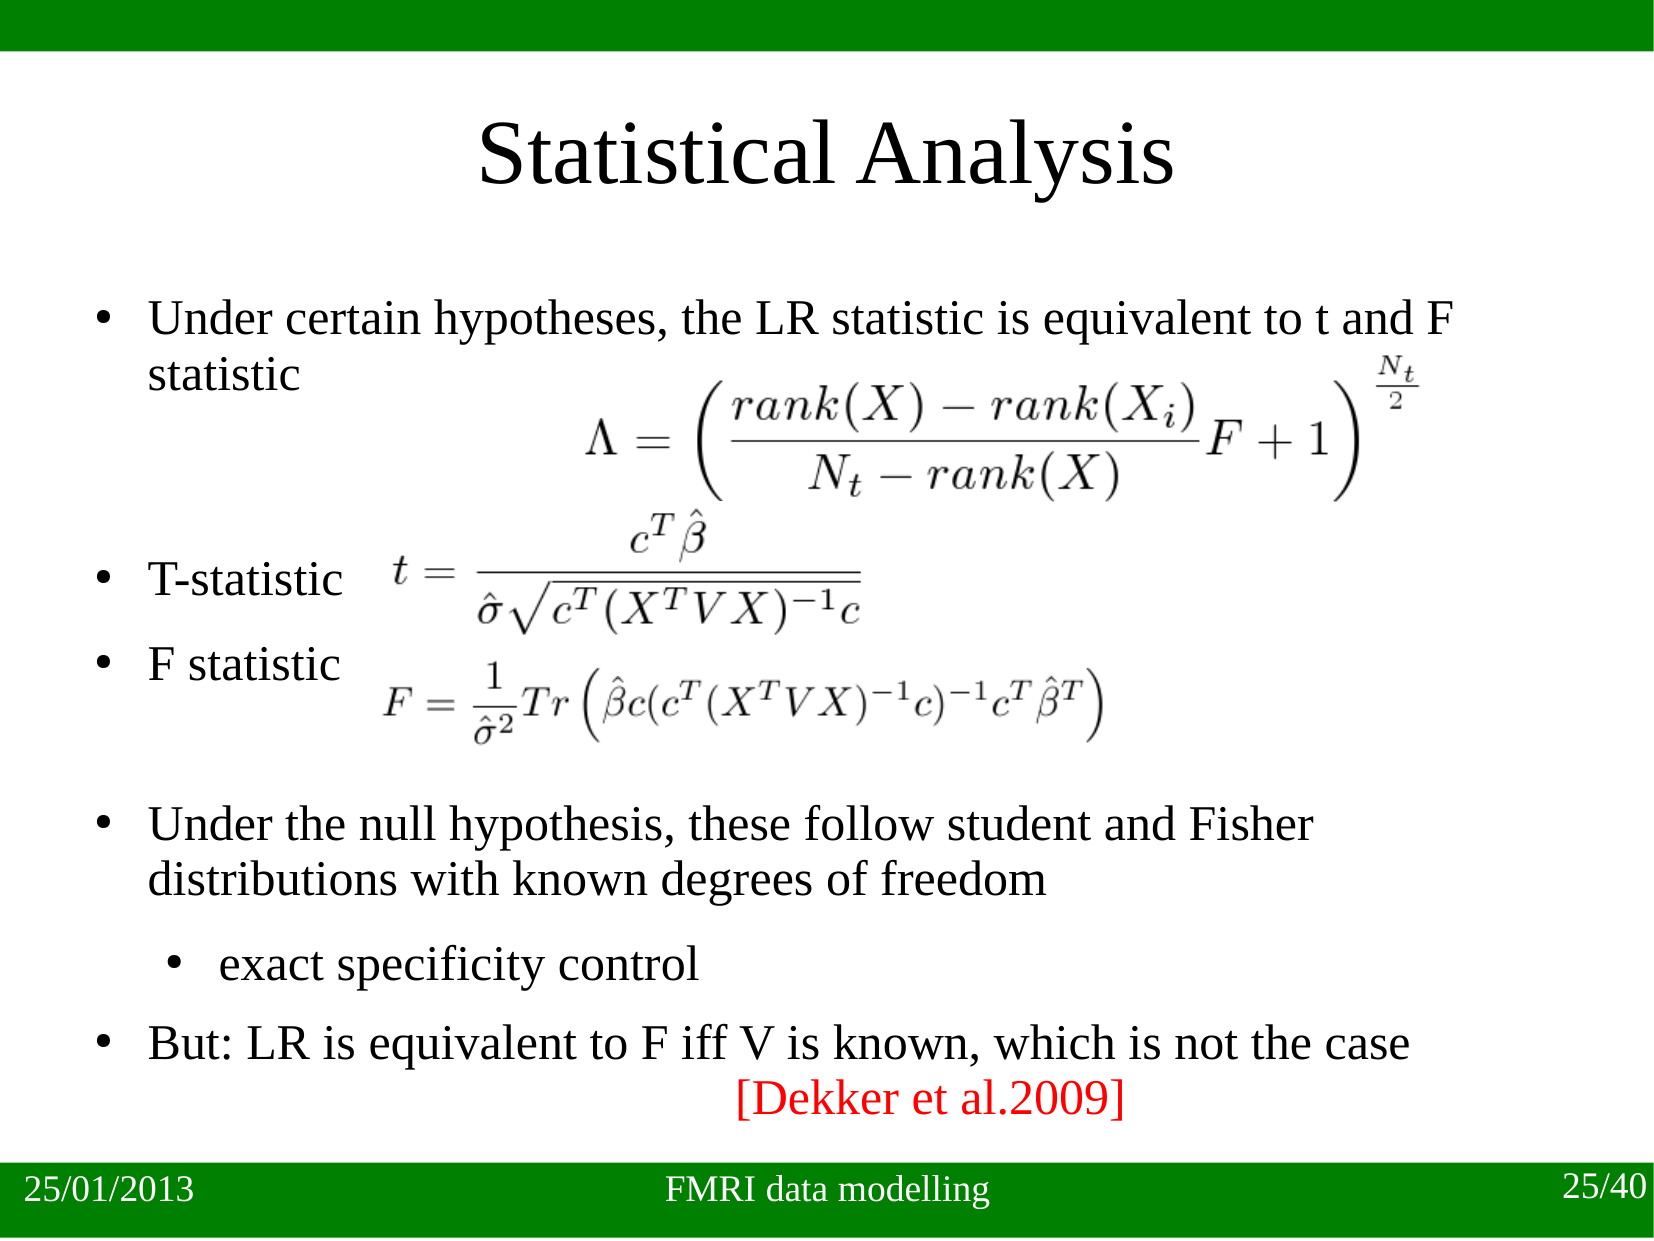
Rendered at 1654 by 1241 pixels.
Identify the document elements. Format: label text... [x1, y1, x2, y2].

picture [370, 501, 1109, 752]
title Statistical Analysis [82, 56, 1571, 250]
list Under certain hypotheses, the LR statistic is equivalent to t and F statistic T-statistic F statistic Under the null hypothesis, these follow student and Fisher distributions with known degrees of freedom exact specificity control But: LR is equivalent to F iff V is known, which is not the case [Dekker et al.2009] [76, 290, 1565, 1147]
